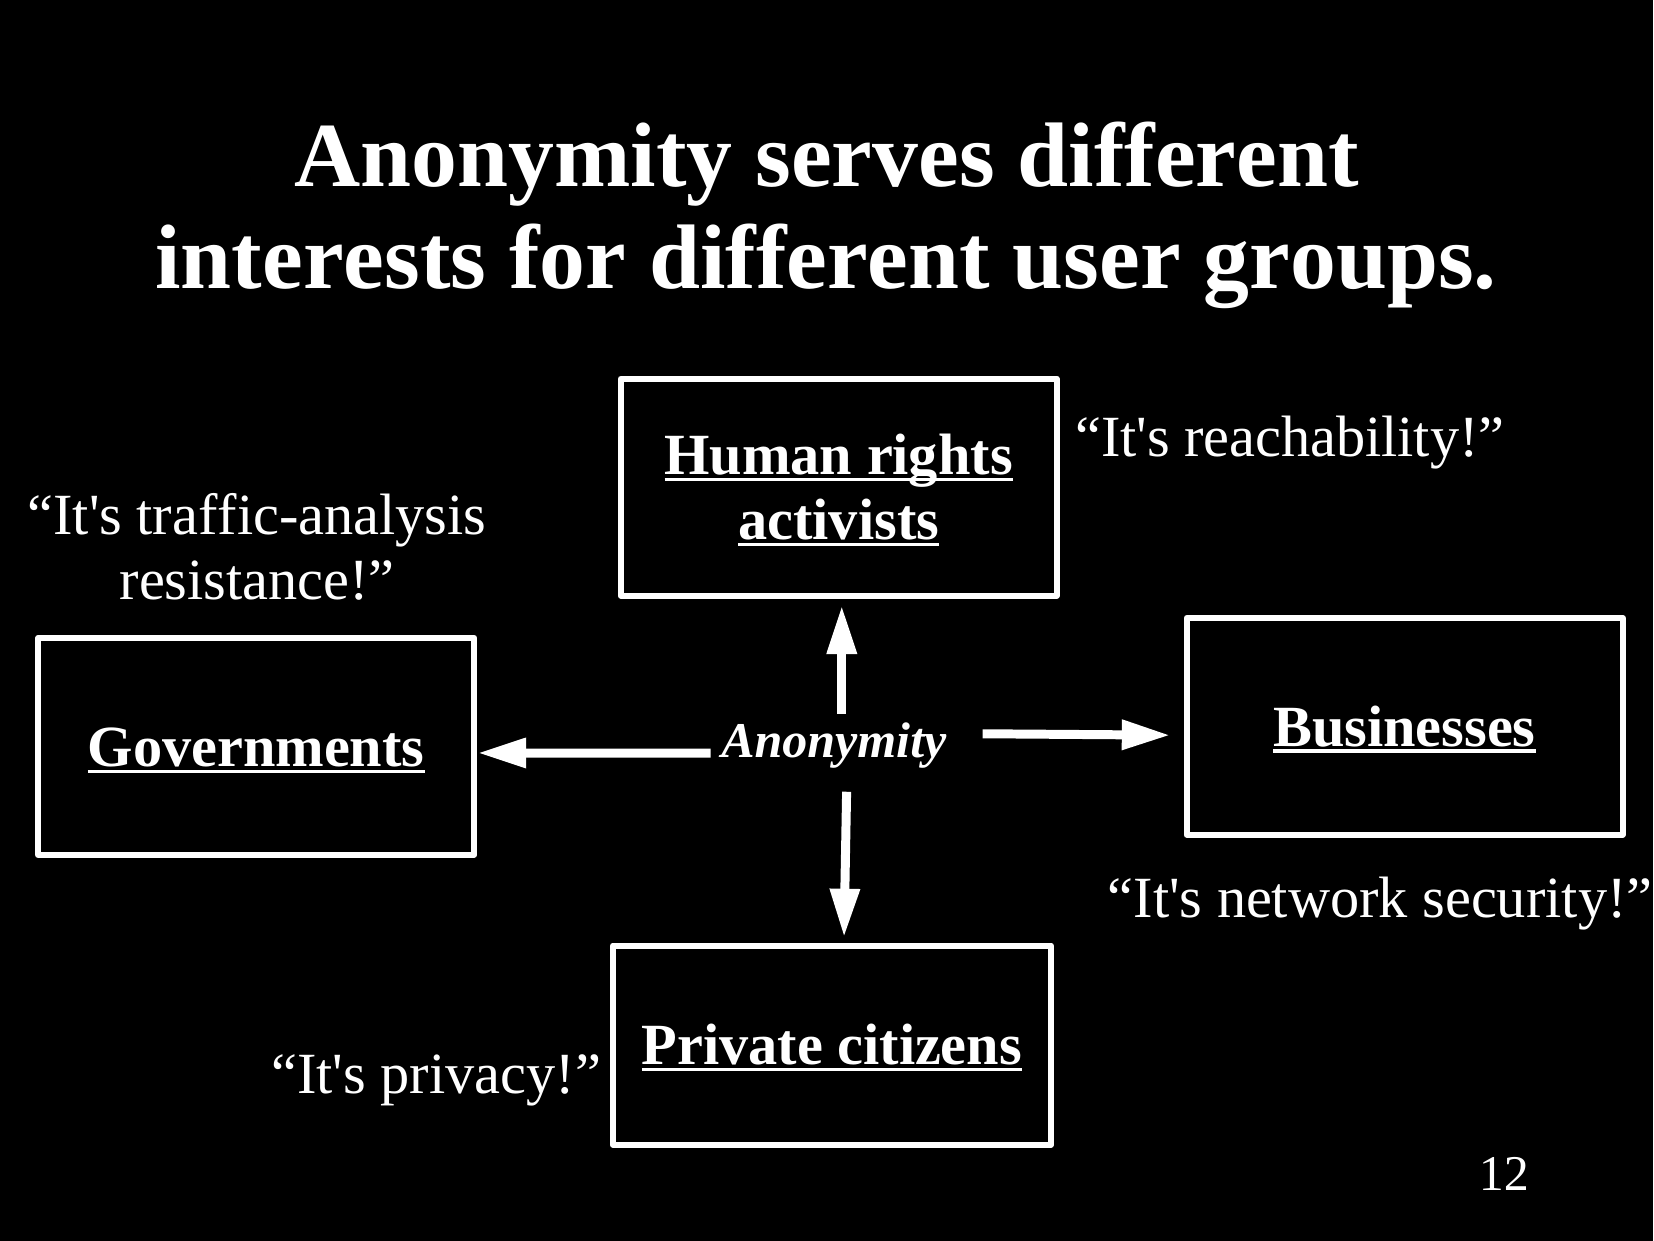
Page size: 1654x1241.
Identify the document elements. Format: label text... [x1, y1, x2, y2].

text_box “It's network security!” [1107, 865, 1653, 936]
text_box Businesses [1186, 617, 1623, 835]
text_box Private citizens [612, 945, 1052, 1145]
text_box Governments [38, 637, 475, 855]
text_box Anonymity [632, 668, 1036, 813]
text_box “It's privacy!” [271, 1041, 602, 1112]
text_box Human rights activists [620, 378, 1057, 596]
text_box “It's traffic-analysis resistance!” [27, 482, 488, 625]
title Anonymity serves different interests for different user groups. [121, 86, 1534, 327]
text_box “It's reachability!” [1075, 404, 1535, 516]
